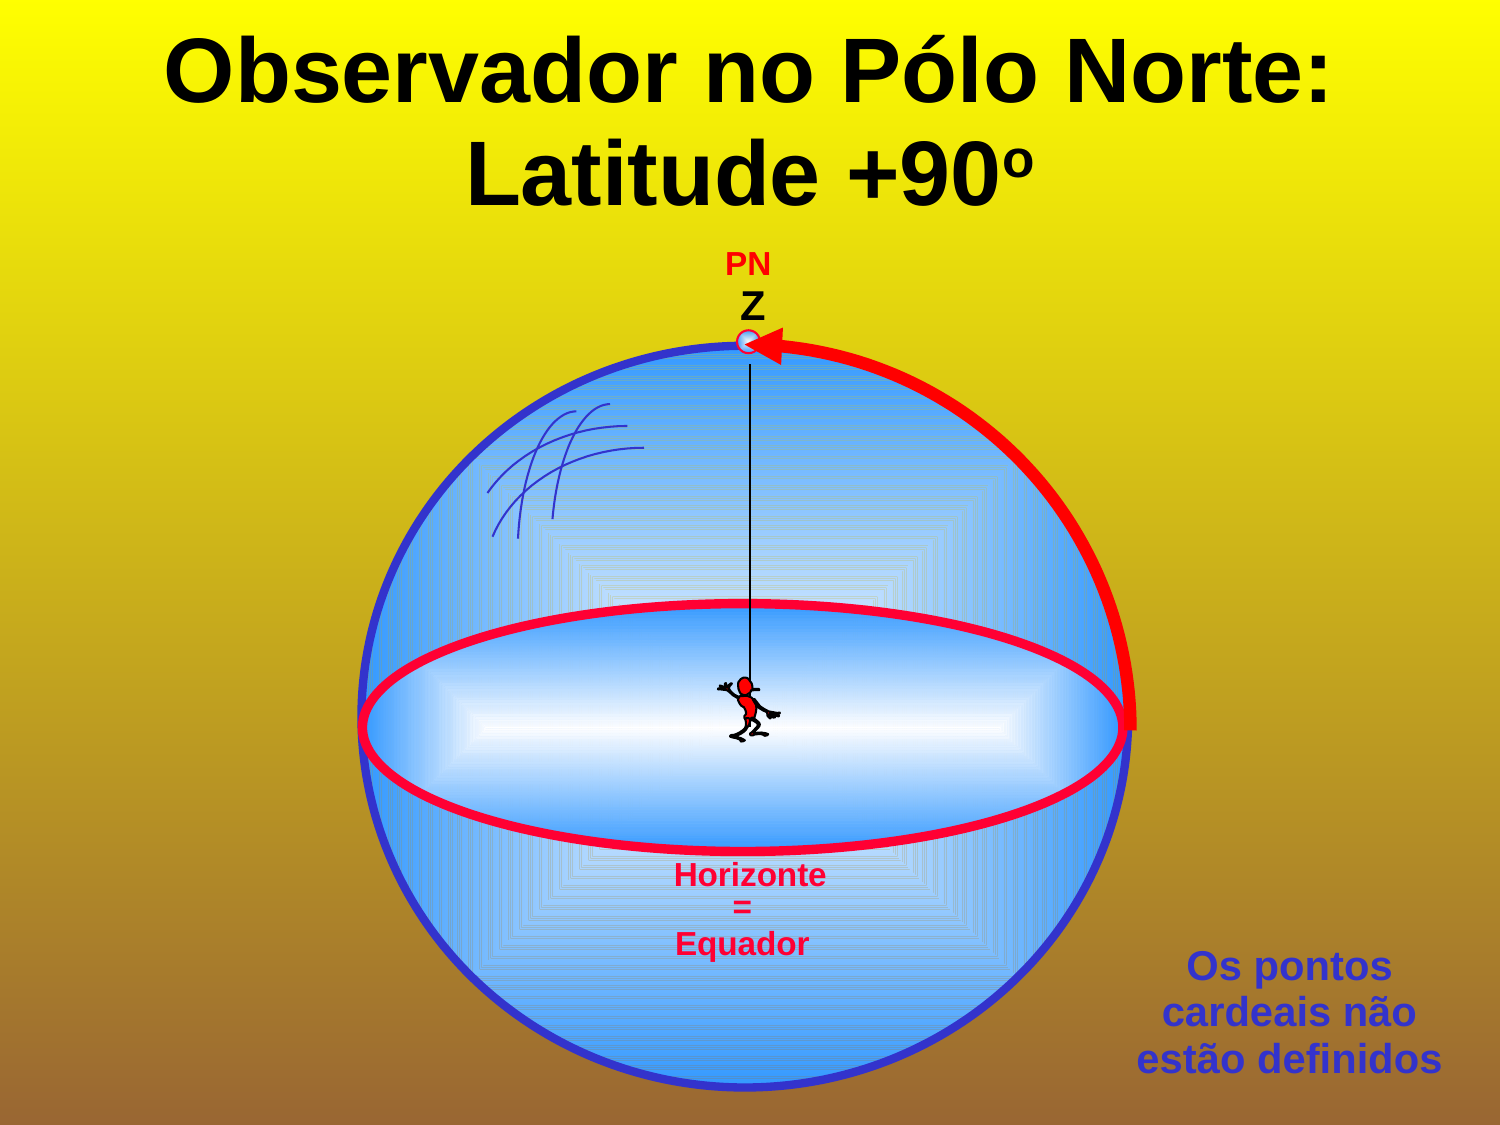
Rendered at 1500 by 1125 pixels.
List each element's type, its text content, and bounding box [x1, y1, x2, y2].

text_box PN [753, 258, 763, 275]
text_box PN [732, 256, 741, 263]
text_box = Equador [659, 881, 826, 971]
text_box PN [709, 237, 787, 290]
text_box [361, 337, 1128, 1088]
text_box Z [725, 275, 781, 337]
text_box Os pontos cardeais não estão definidos [1104, 934, 1476, 1090]
title Observador no Pólo Norte: Latitude +90o [137, 0, 1363, 245]
text_box Horizonte [658, 849, 843, 902]
